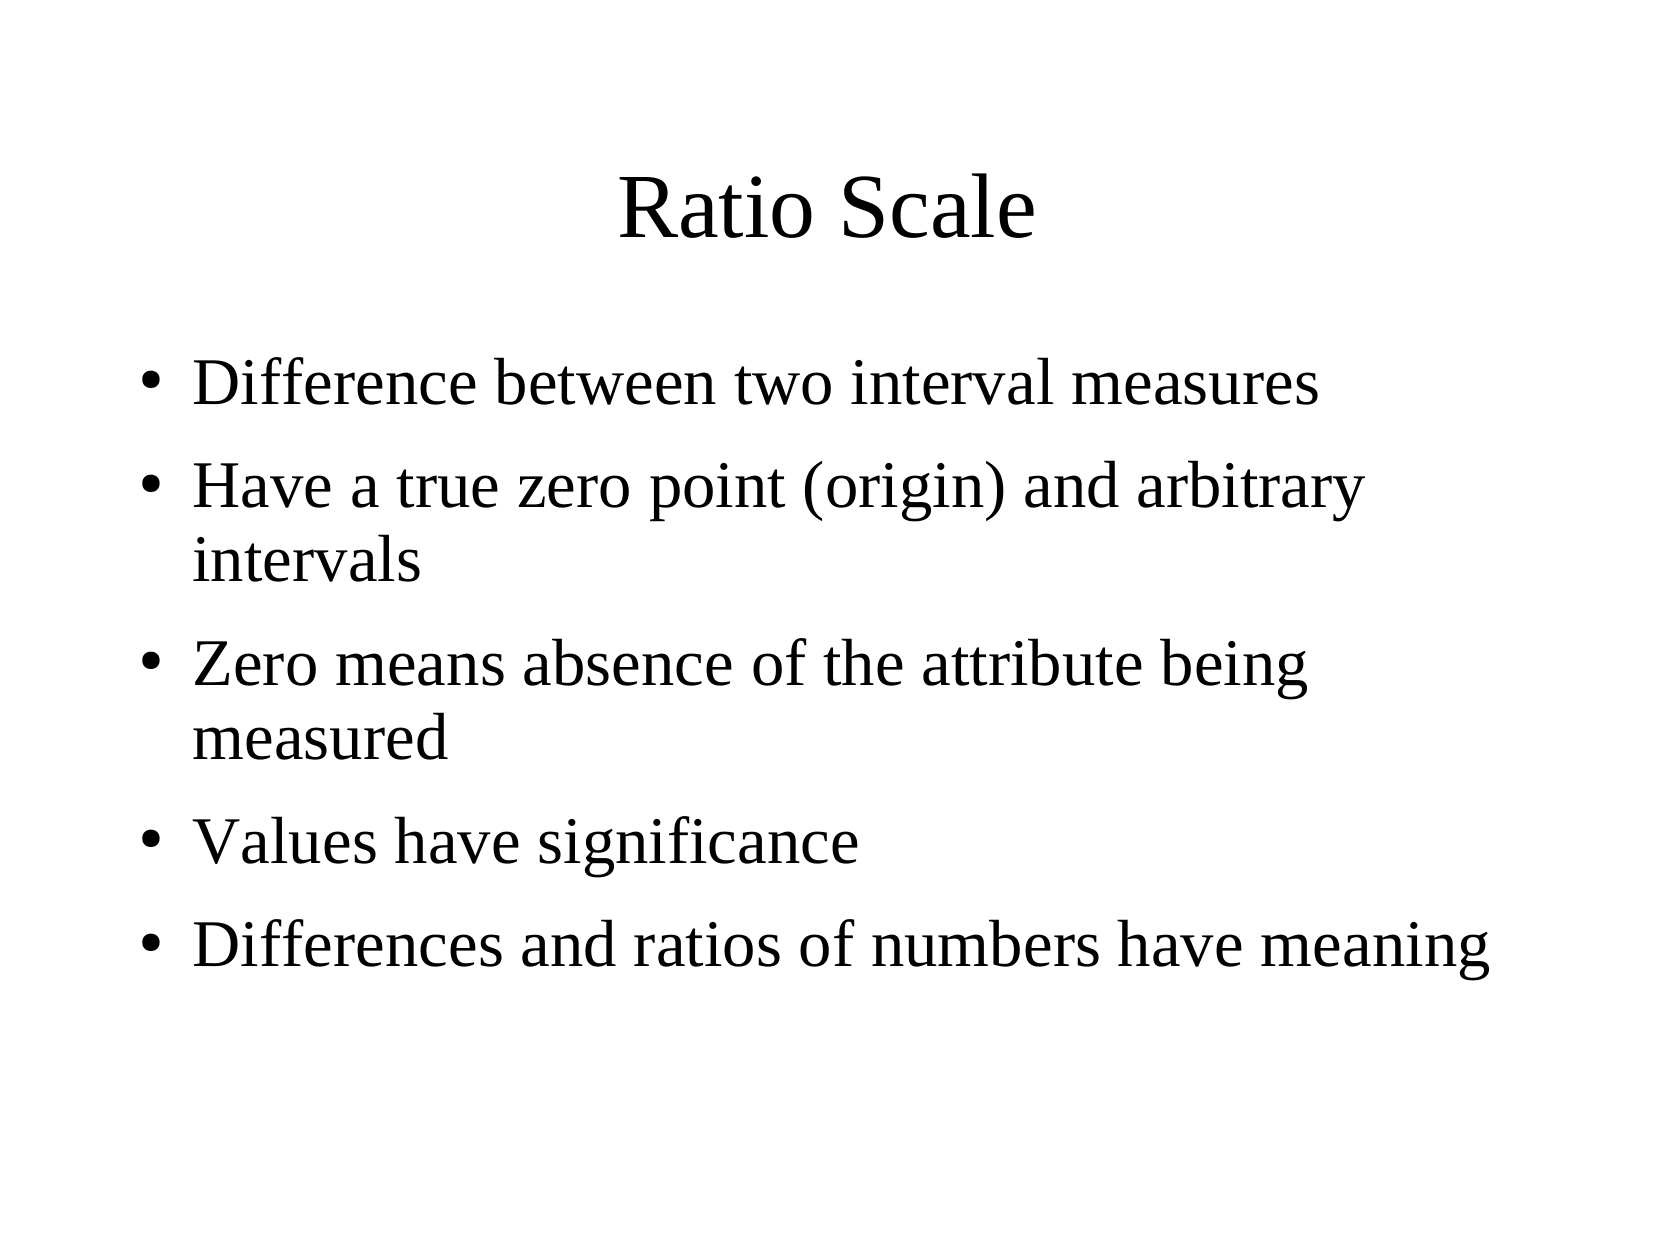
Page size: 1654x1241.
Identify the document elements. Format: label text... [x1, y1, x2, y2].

list Difference between two interval measures Have a true zero point (origin) and arbitrary intervals Zero means absence of the attribute being measured Values have significance Differences and ratios of numbers have meaning [121, 344, 1534, 1127]
title Ratio Scale [121, 102, 1534, 311]
